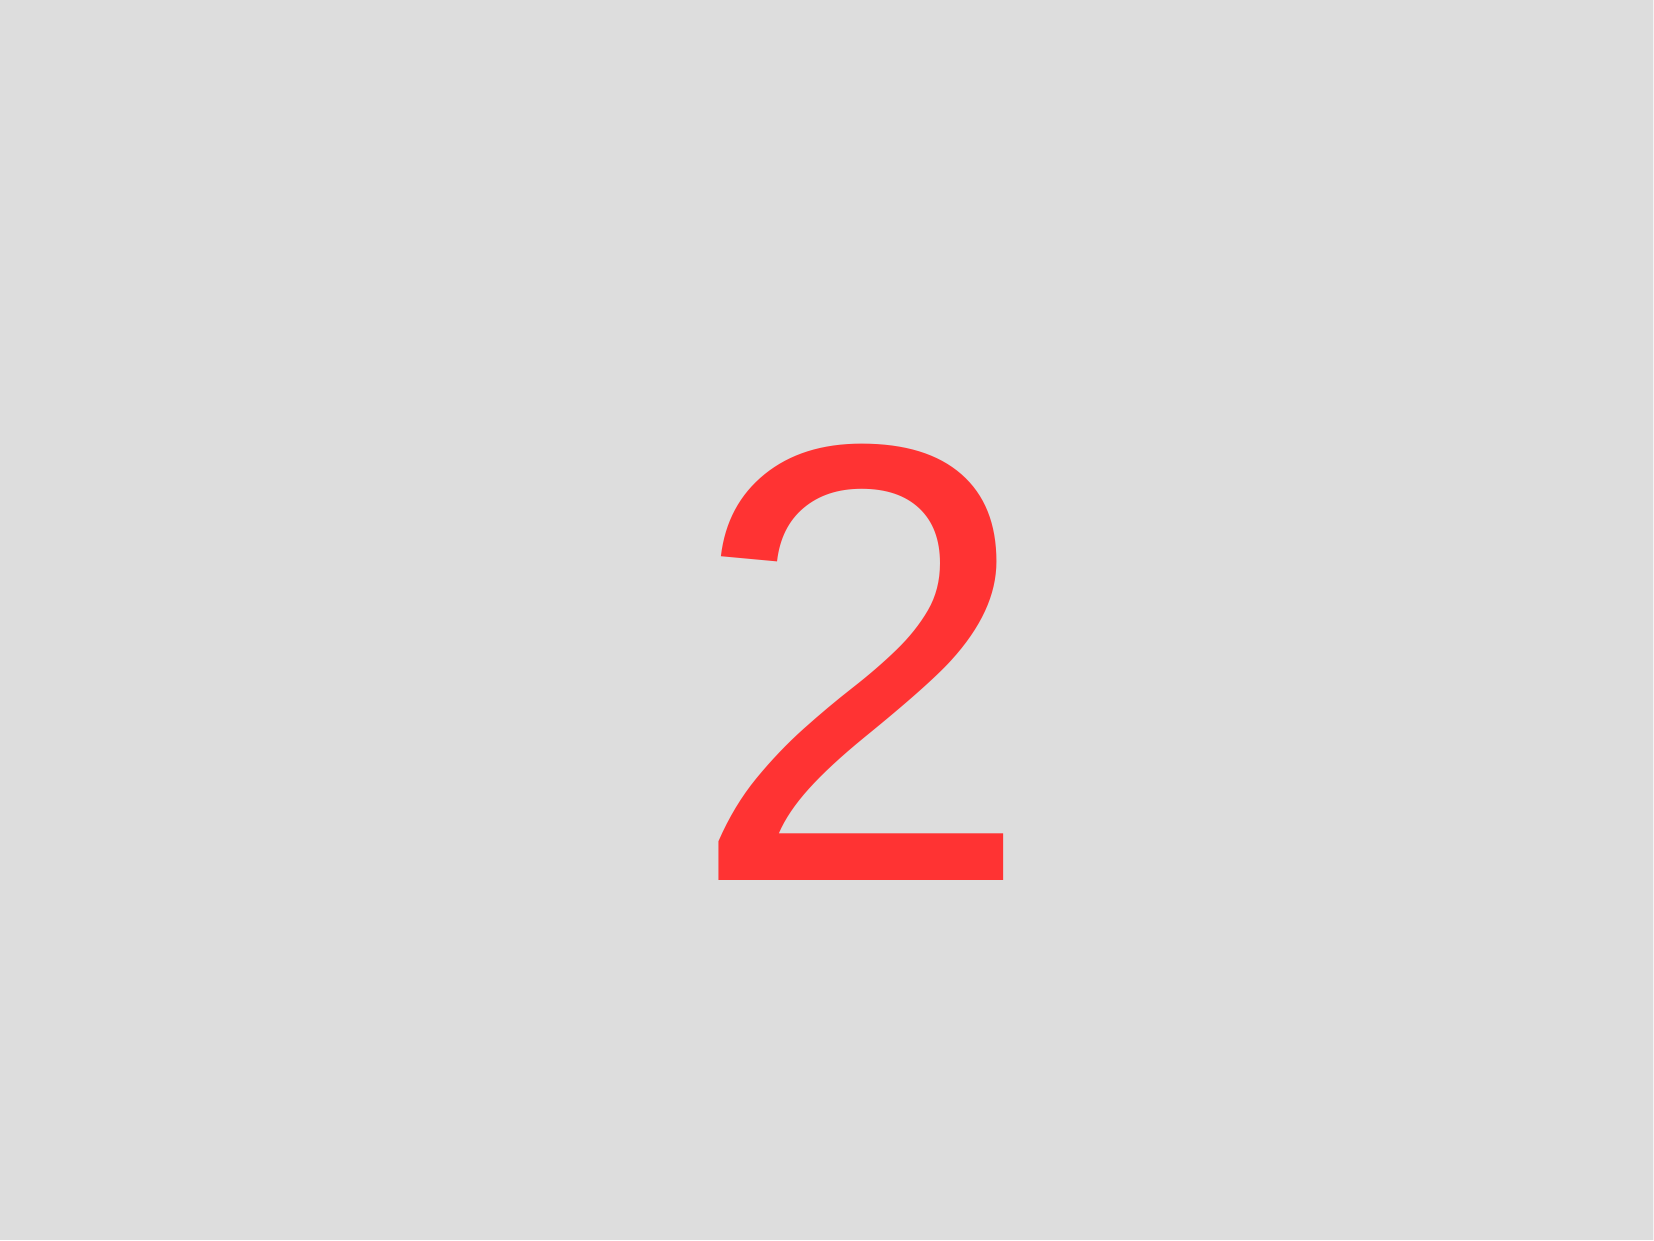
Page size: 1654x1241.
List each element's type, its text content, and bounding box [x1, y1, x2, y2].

text_box 2 [673, 307, 1087, 1021]
